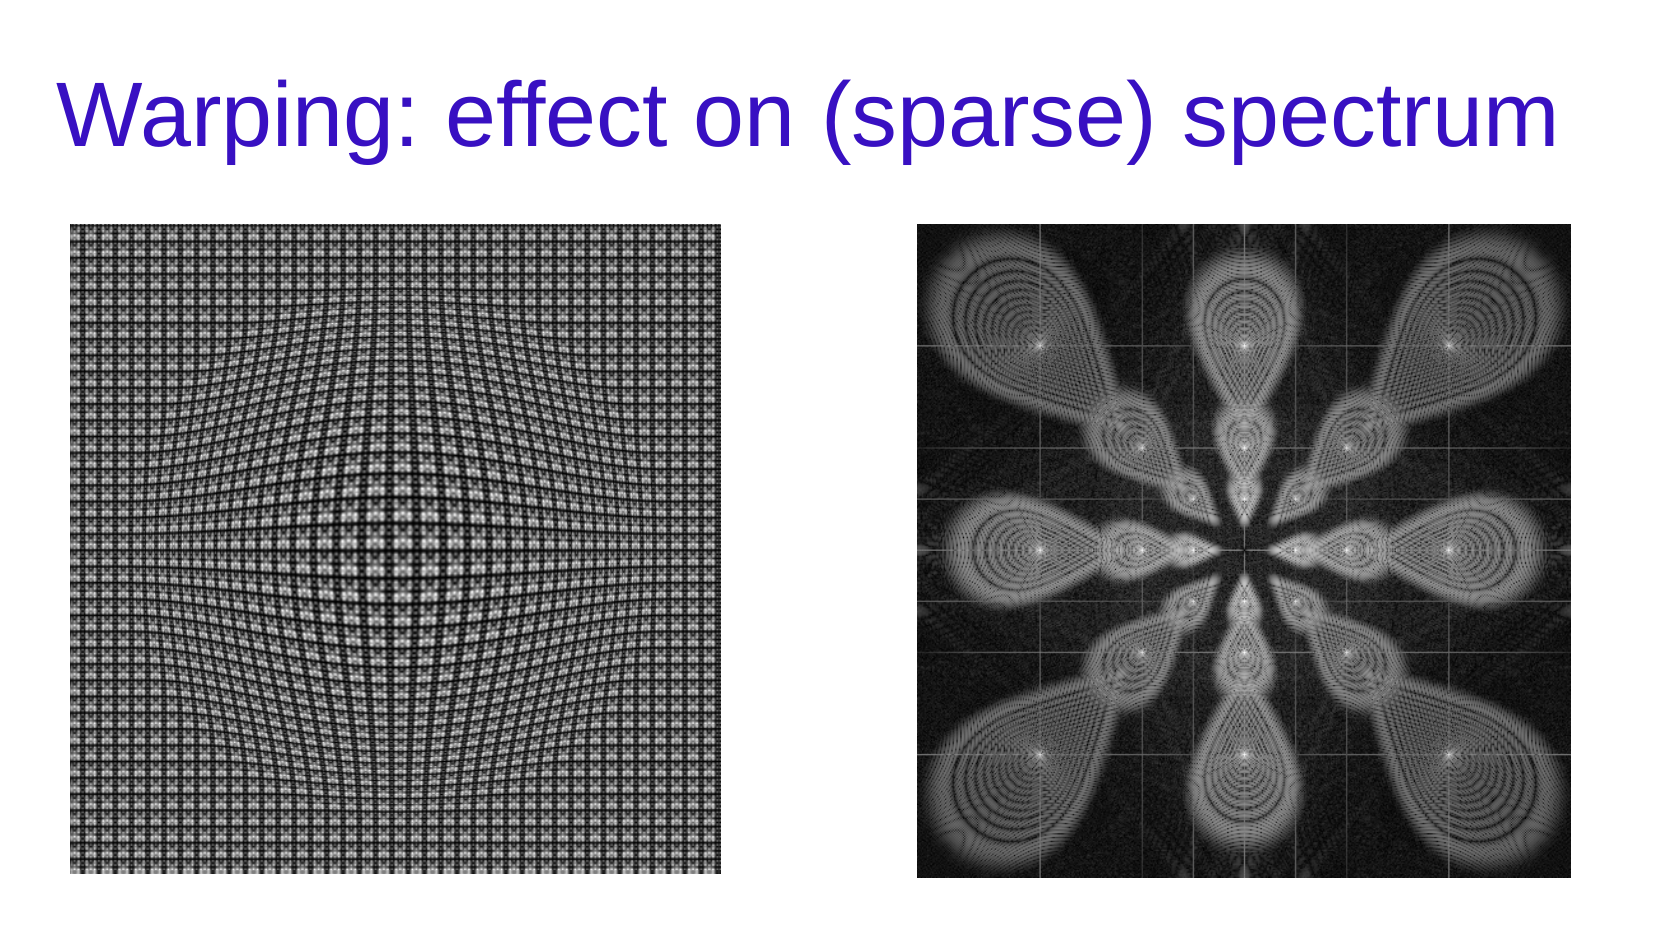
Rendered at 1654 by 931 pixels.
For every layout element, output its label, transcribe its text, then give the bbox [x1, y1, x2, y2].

title Warping: effect on (sparse) spectrum [47, 12, 1571, 218]
picture [917, 224, 1571, 878]
picture [70, 224, 721, 875]
